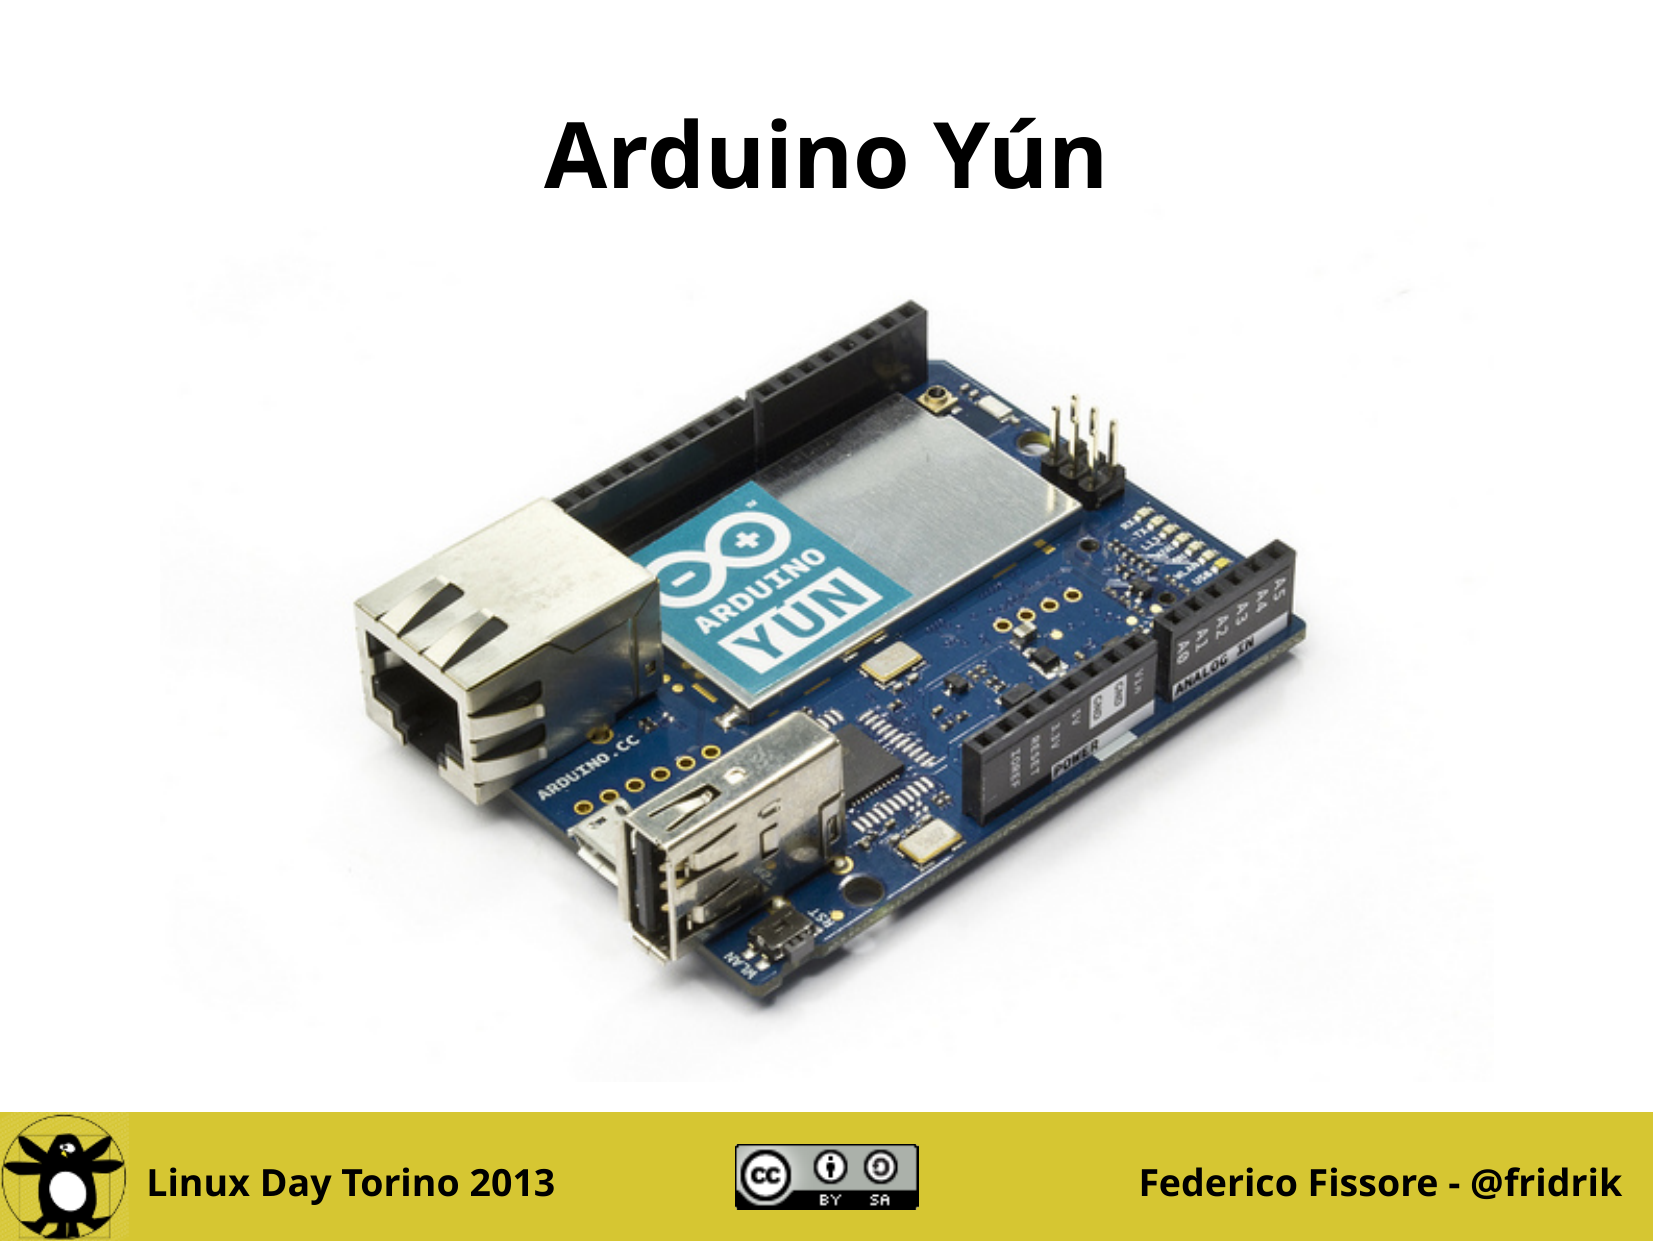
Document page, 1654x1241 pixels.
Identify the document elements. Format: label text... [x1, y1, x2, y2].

text_box Linux Day Torino 2013 [131, 1148, 553, 1206]
title Arduino Yún [82, 49, 1571, 257]
text_box Federico Fissore - @fridrik [1123, 1148, 1627, 1206]
picture [0, 1112, 1653, 1241]
picture [160, 194, 1494, 1082]
